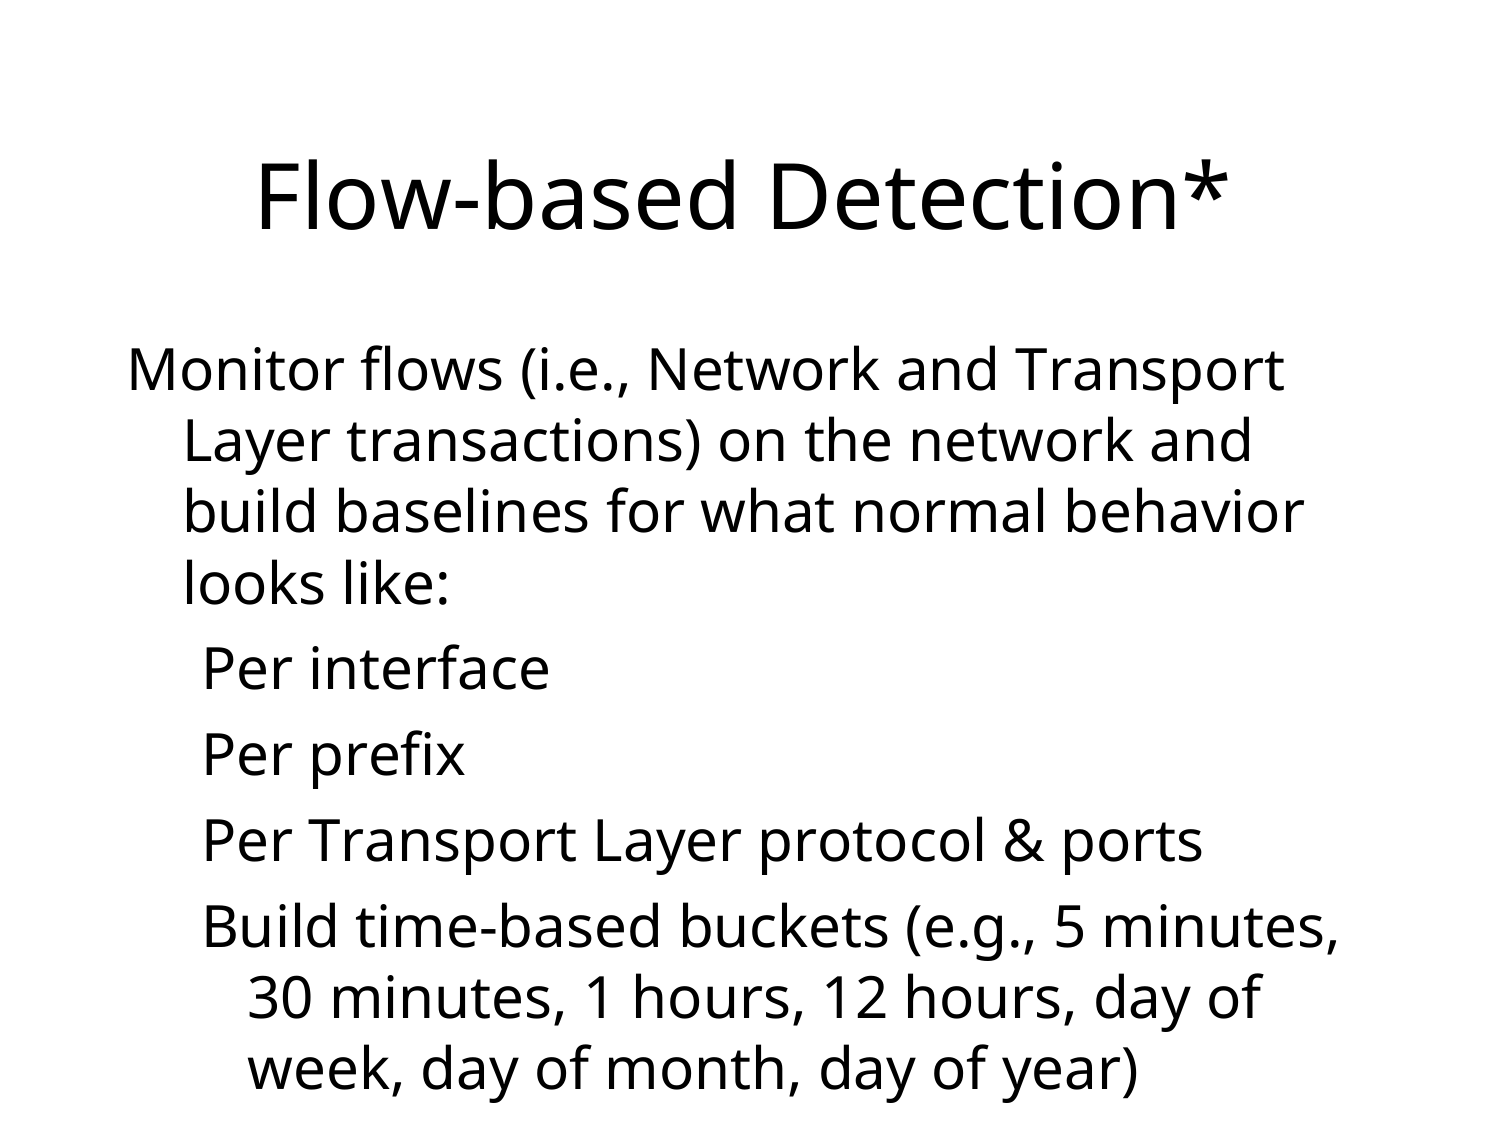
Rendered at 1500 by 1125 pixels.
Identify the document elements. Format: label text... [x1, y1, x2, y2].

list Monitor flows (i.e., Network and Transport Layer transactions) on the network and build baselines for what normal behavior looks like: Per interface Per prefix Per Transport Layer protocol & ports Build time-based buckets (e.g., 5 minutes, 30 minutes, 1 hours, 12 hours, day of week, day of month, day of year)‏ [112, 324, 1388, 1030]
title Flow-based Detection* [112, 62, 1388, 324]
